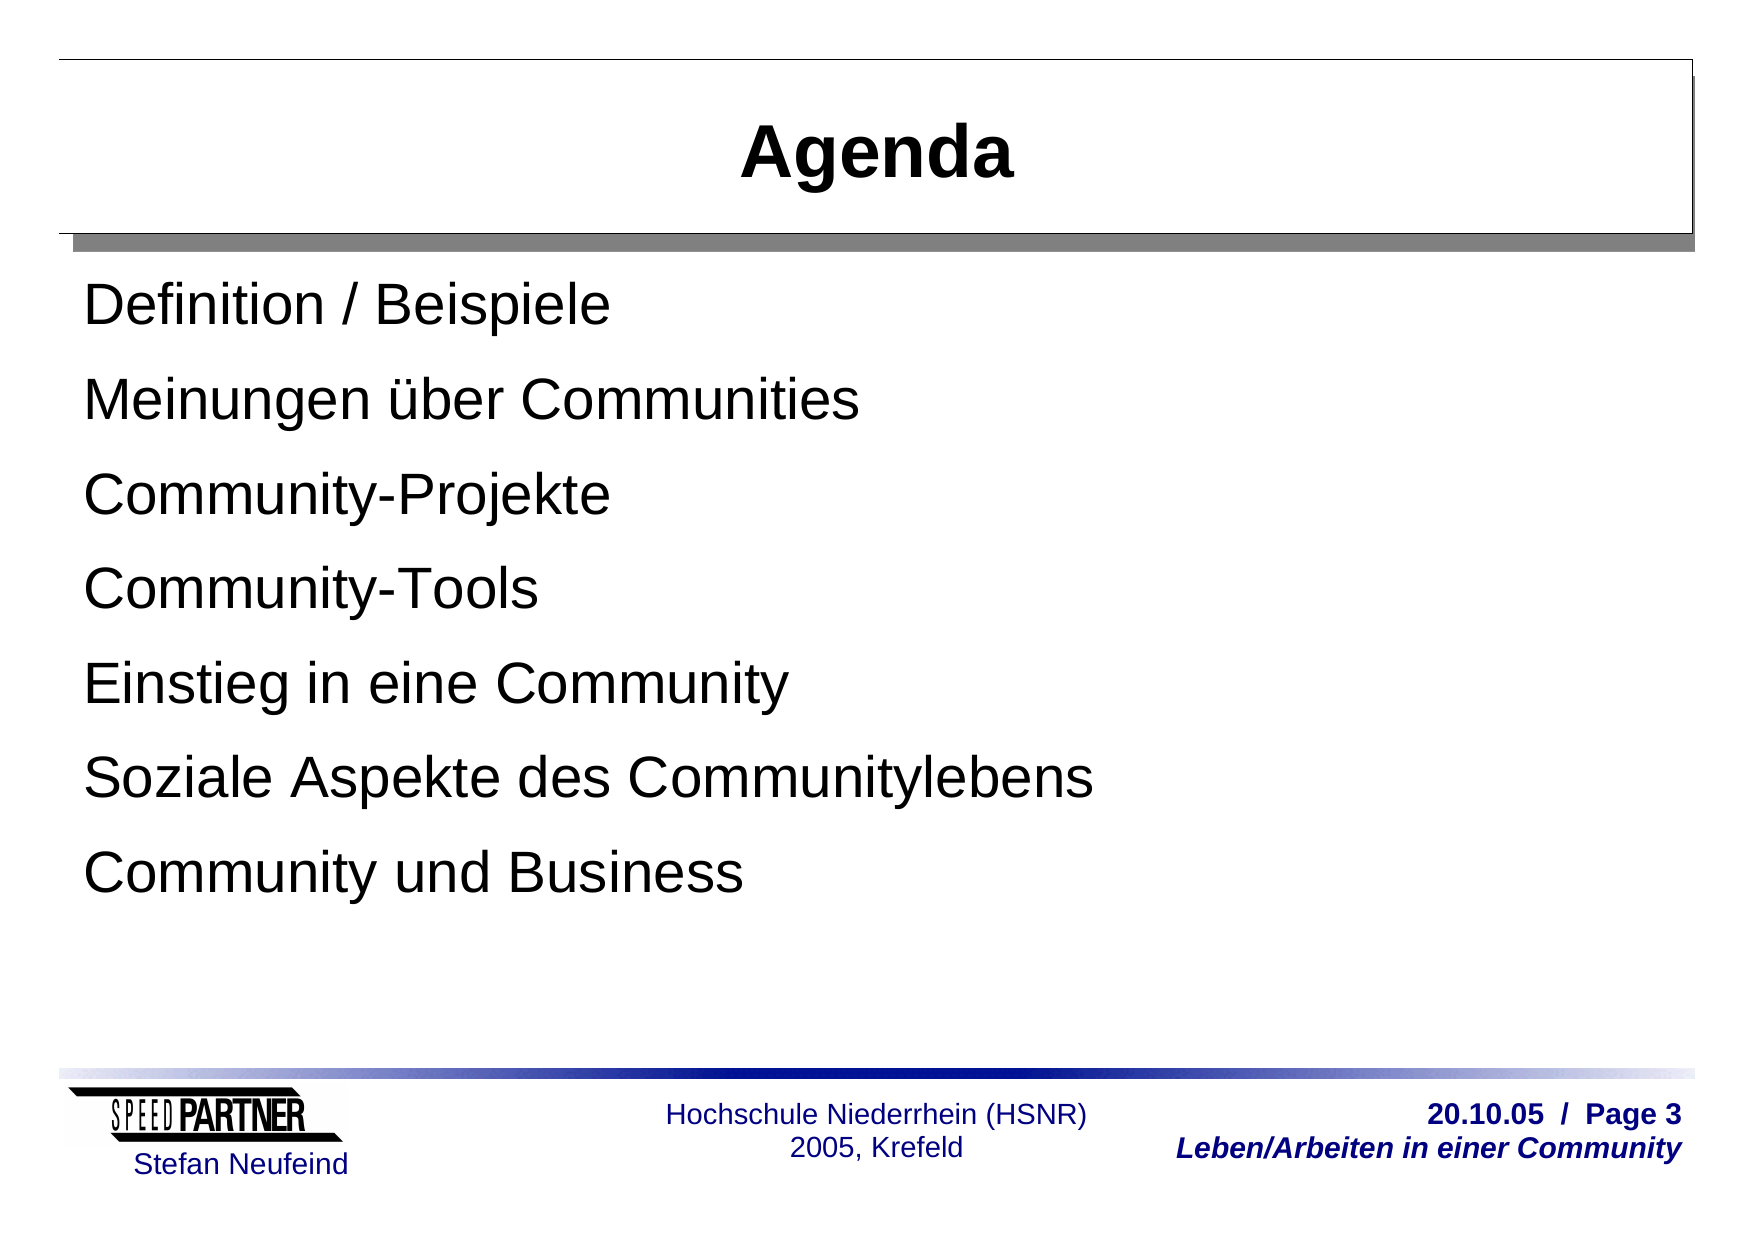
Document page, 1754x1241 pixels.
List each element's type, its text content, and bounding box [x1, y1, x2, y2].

title Agenda [59, 59, 1695, 244]
picture [59, 1068, 1695, 1079]
list Definition / Beispiele Meinungen über Communities Community-Projekte Community-Tools Einstieg in eine Community Soziale Aspekte des Communitylebens Community und Business [71, 272, 1695, 1055]
picture [64, 1082, 348, 1146]
